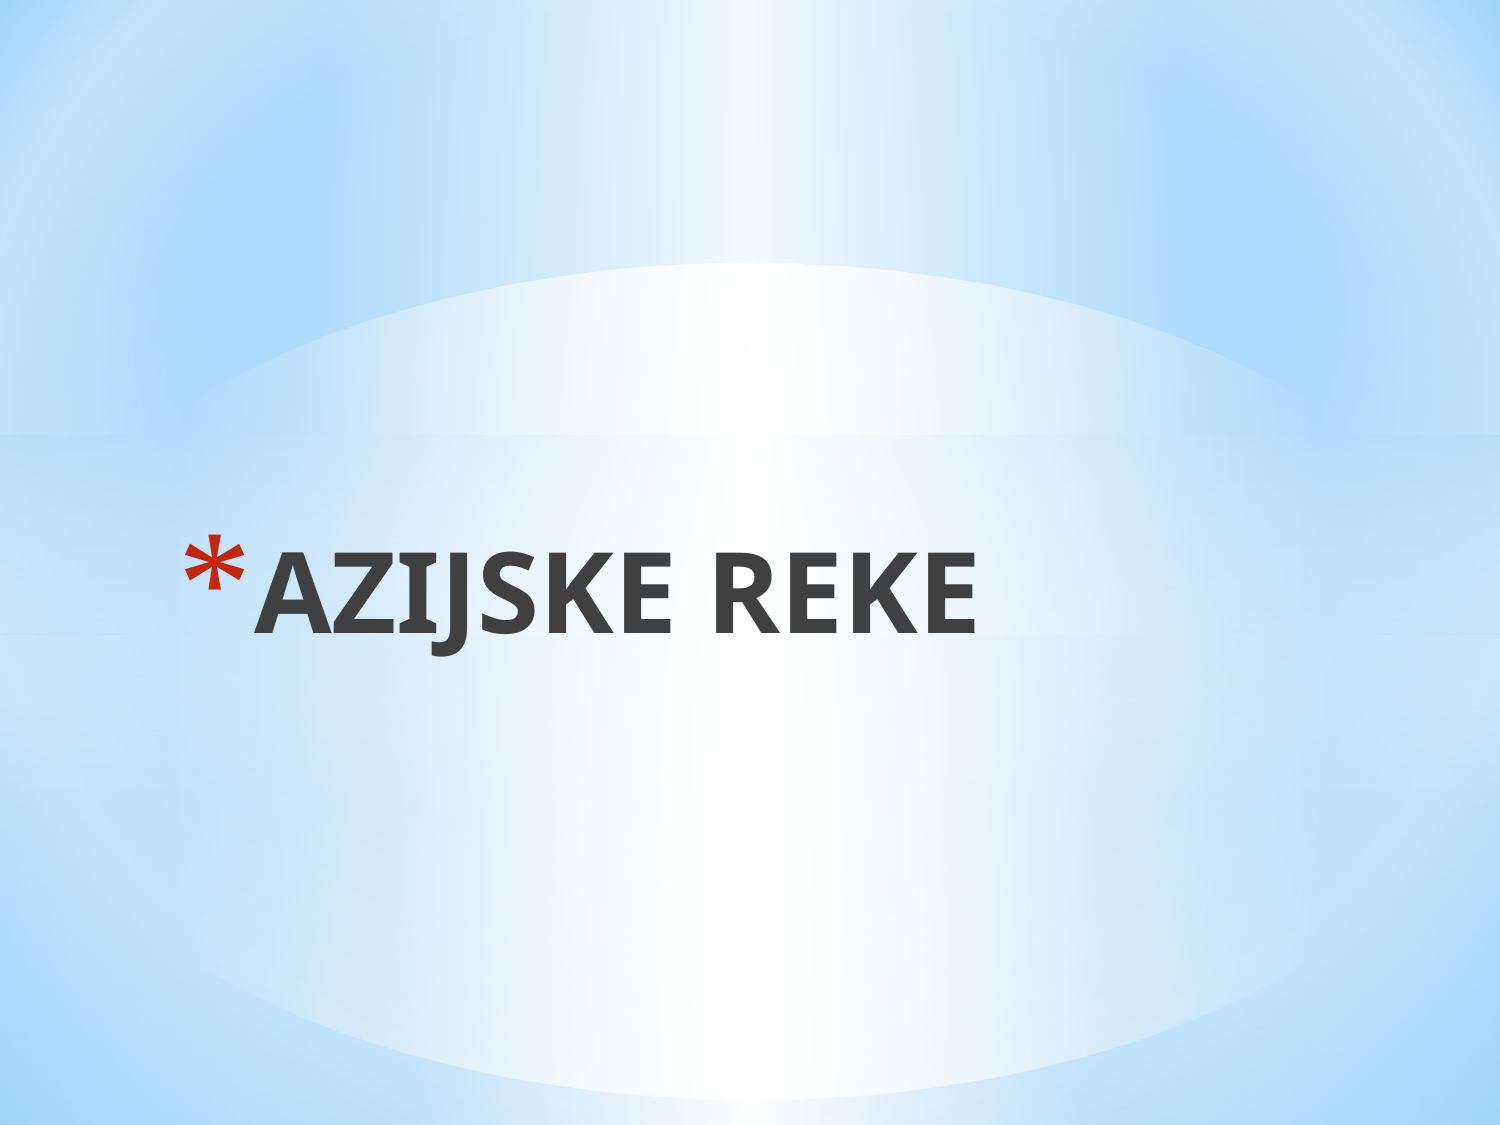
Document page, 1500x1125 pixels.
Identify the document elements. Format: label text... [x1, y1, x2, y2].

title AZIJSKE REKE [134, 513, 1312, 808]
